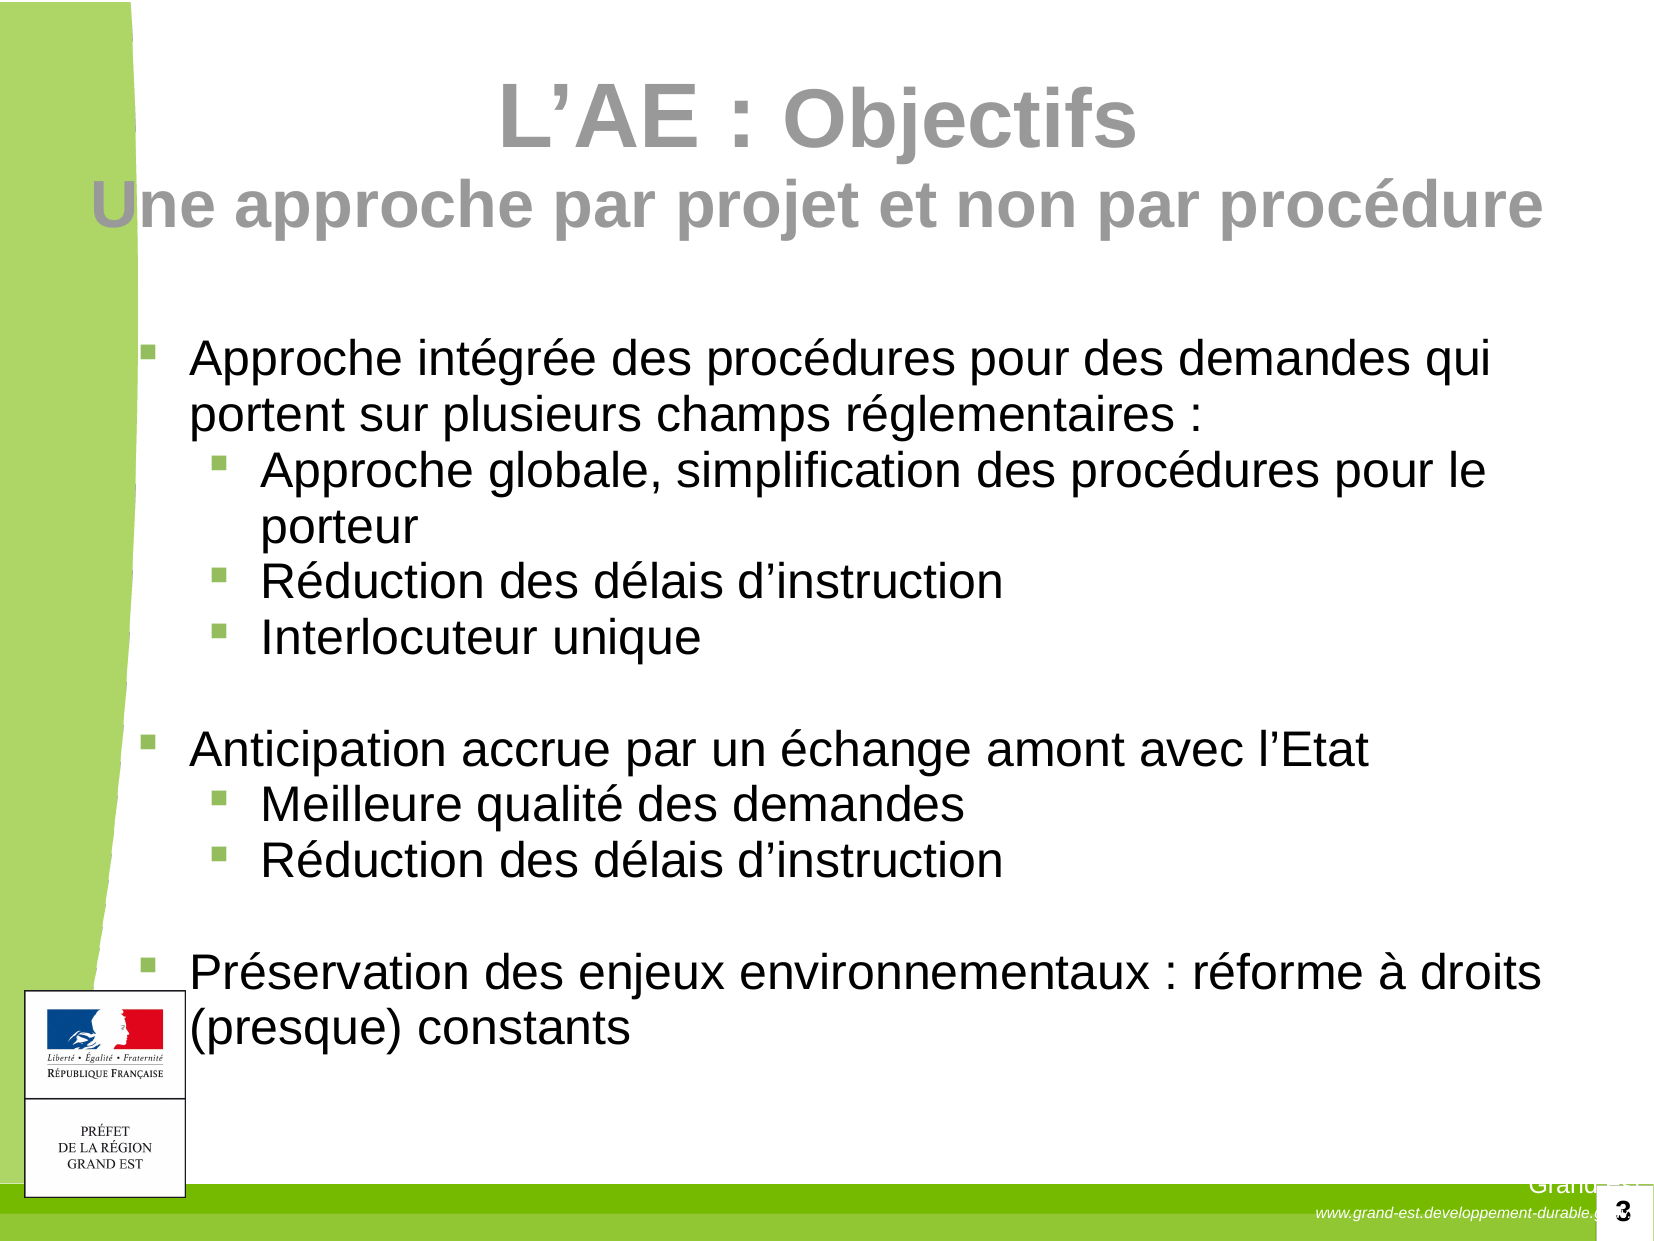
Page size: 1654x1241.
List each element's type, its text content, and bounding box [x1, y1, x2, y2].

title L’AE : Objectifs Une approche par projet et non par procédure [65, 26, 1571, 280]
text_box Approche intégrée des procédures pour des demandes qui portent sur plusieurs champs réglementaires : Approche globale, simplification des procédures pour le porteur Réduction des délais d’instruction Interlocuteur unique Anticipation accrue par un échange amont avec l’Etat Meilleure qualité des demandes Réduction des délais d’instruction Préservation des enjeux environnementaux : réforme à droits (presque) constants [104, 281, 1654, 1063]
picture [0, 2, 1654, 1241]
